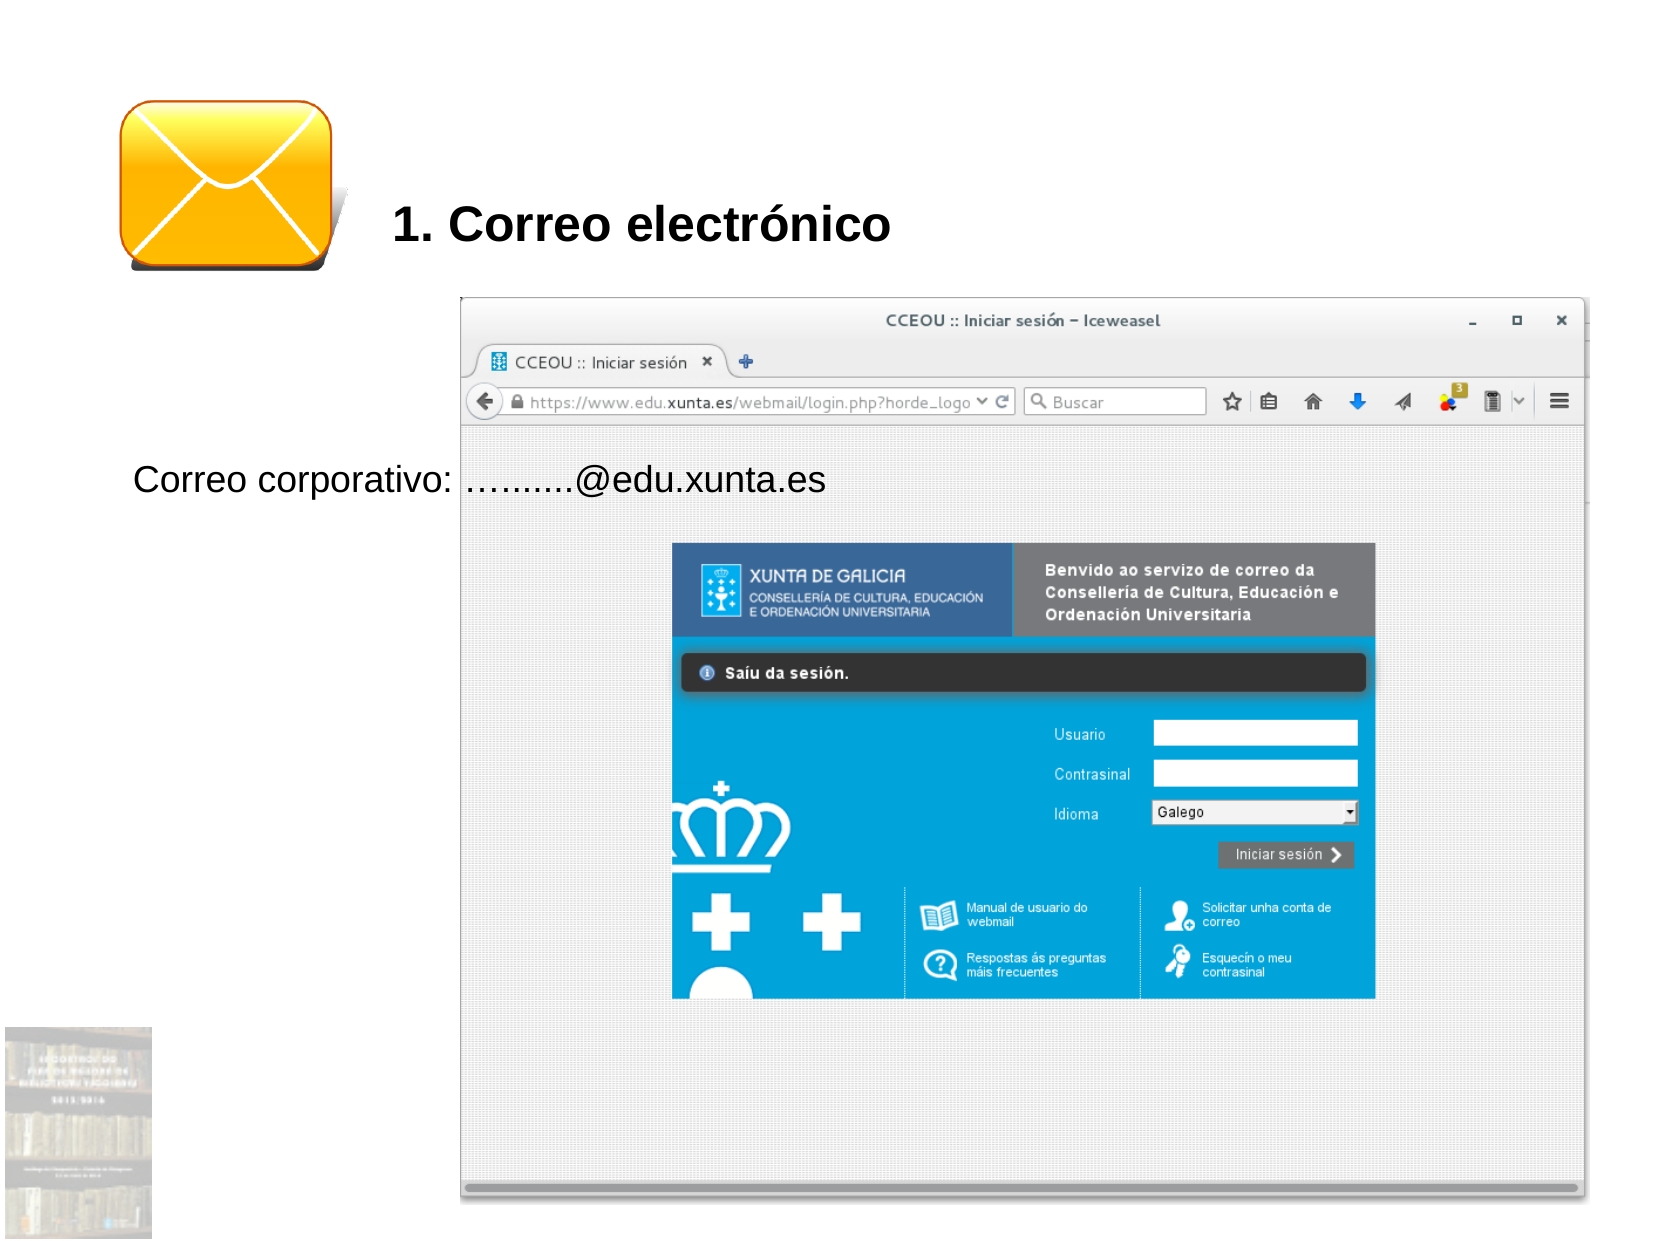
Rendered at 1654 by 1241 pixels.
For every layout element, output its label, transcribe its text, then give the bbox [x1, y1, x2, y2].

picture [460, 297, 1590, 1205]
picture [5, 1027, 152, 1239]
text_box 1. Correo electrónico [377, 188, 1241, 260]
picture [118, 70, 348, 301]
text_box Correo corporativo: ….......@edu.xunta.es [118, 451, 1111, 508]
